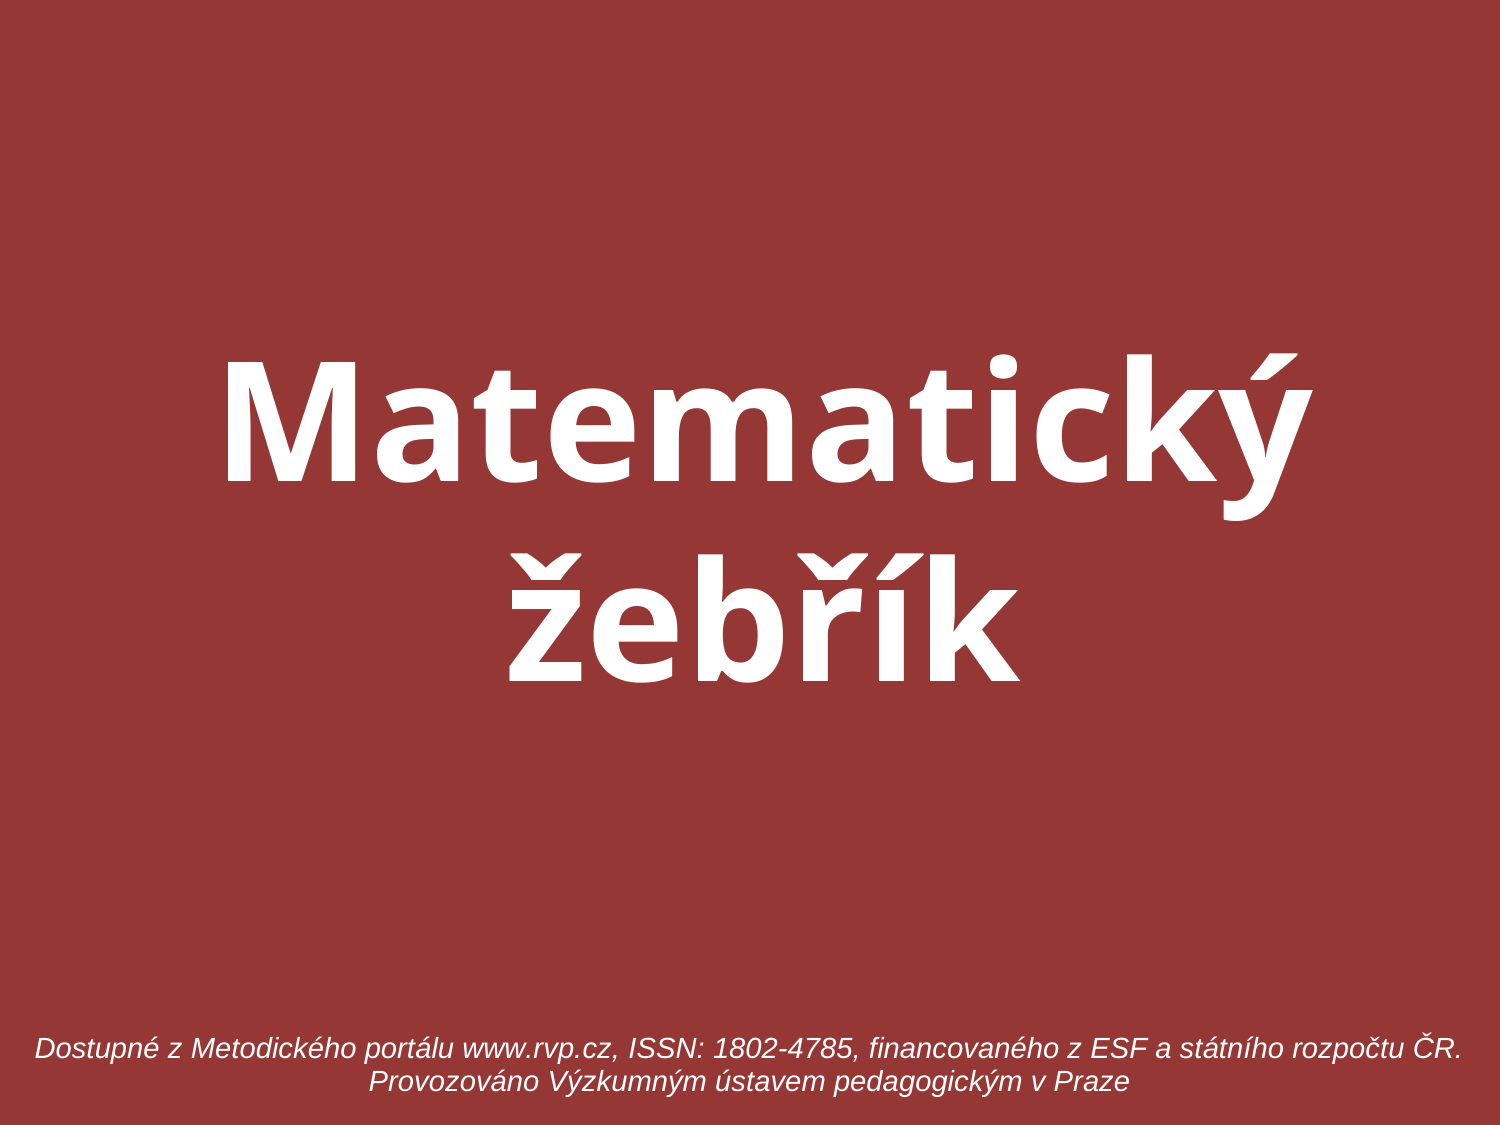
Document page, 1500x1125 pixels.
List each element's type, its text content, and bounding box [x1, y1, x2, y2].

text_box Dostupné z Metodického portálu www.rvp.cz, ISSN: 1802-4785, financovaného z ESF a státního rozpočtu ČR. Provozováno Výzkumným ústavem pedagogickým v Praze [0, 1025, 1500, 1106]
title Matematický žebřík [88, 302, 1439, 728]
